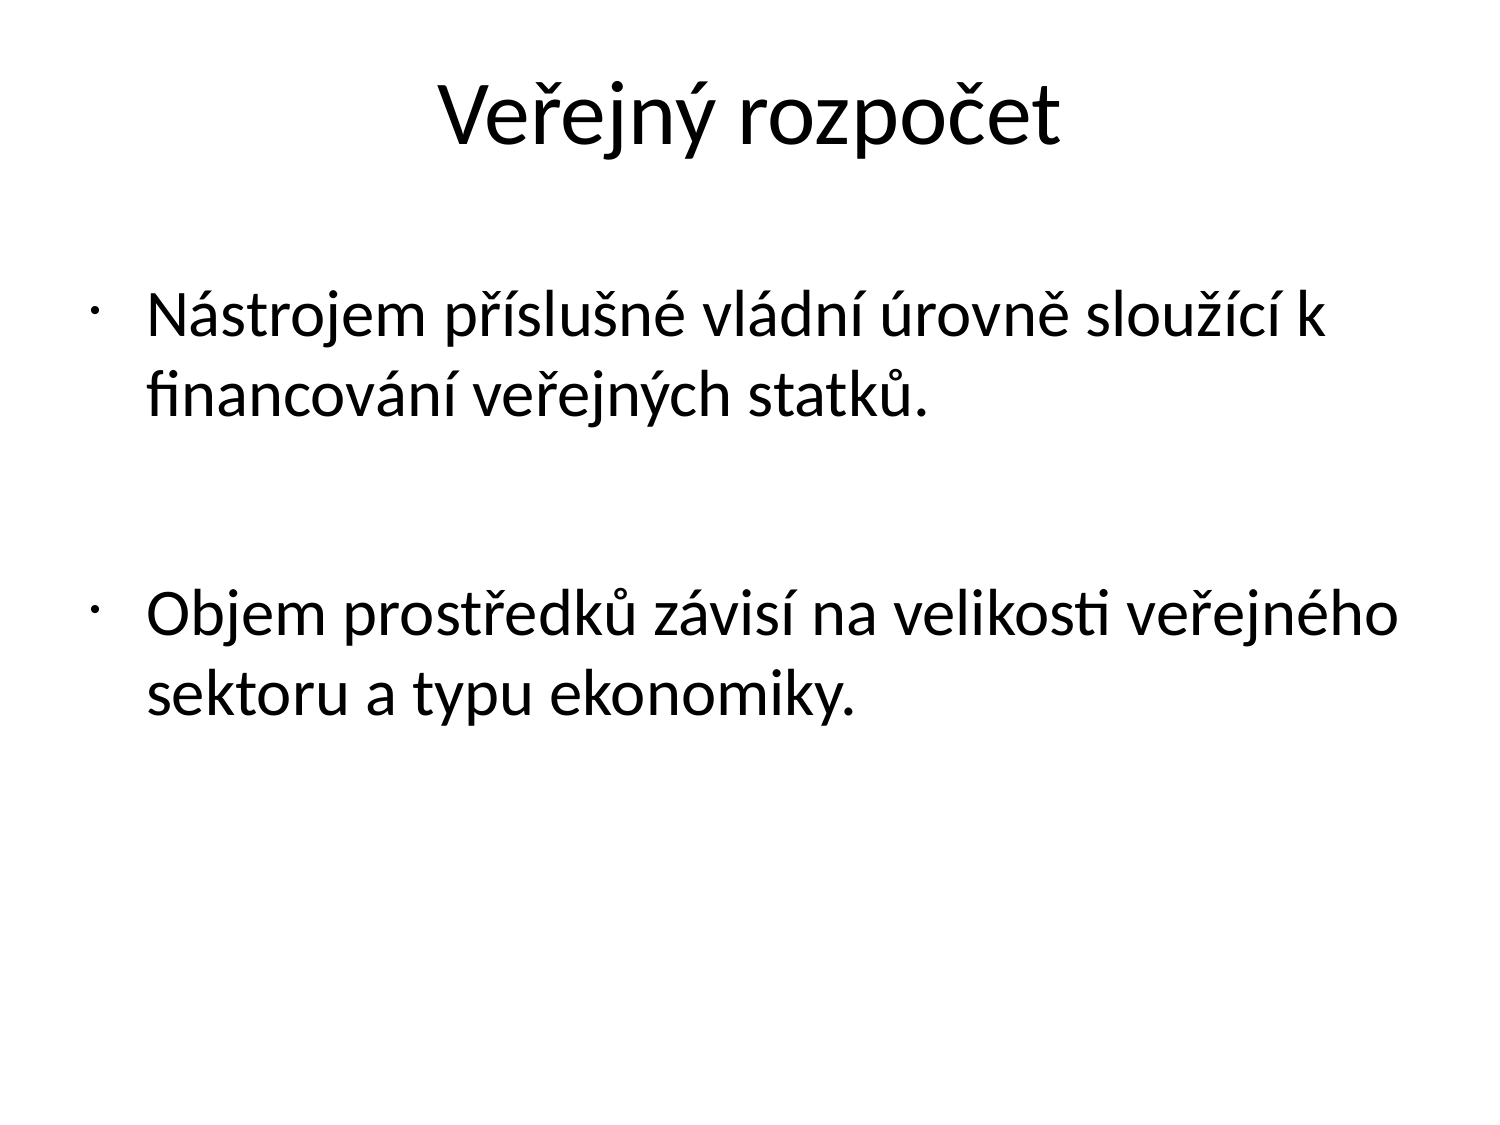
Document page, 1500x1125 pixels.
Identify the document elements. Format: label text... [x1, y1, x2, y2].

title Veřejný rozpočet [75, 45, 1425, 233]
list Nástrojem příslušné vládní úrovně sloužící k financování veřejných statků. Objem prostředků závisí na velikosti veřejného sektoru a typu ekonomiky. [75, 262, 1425, 1005]
